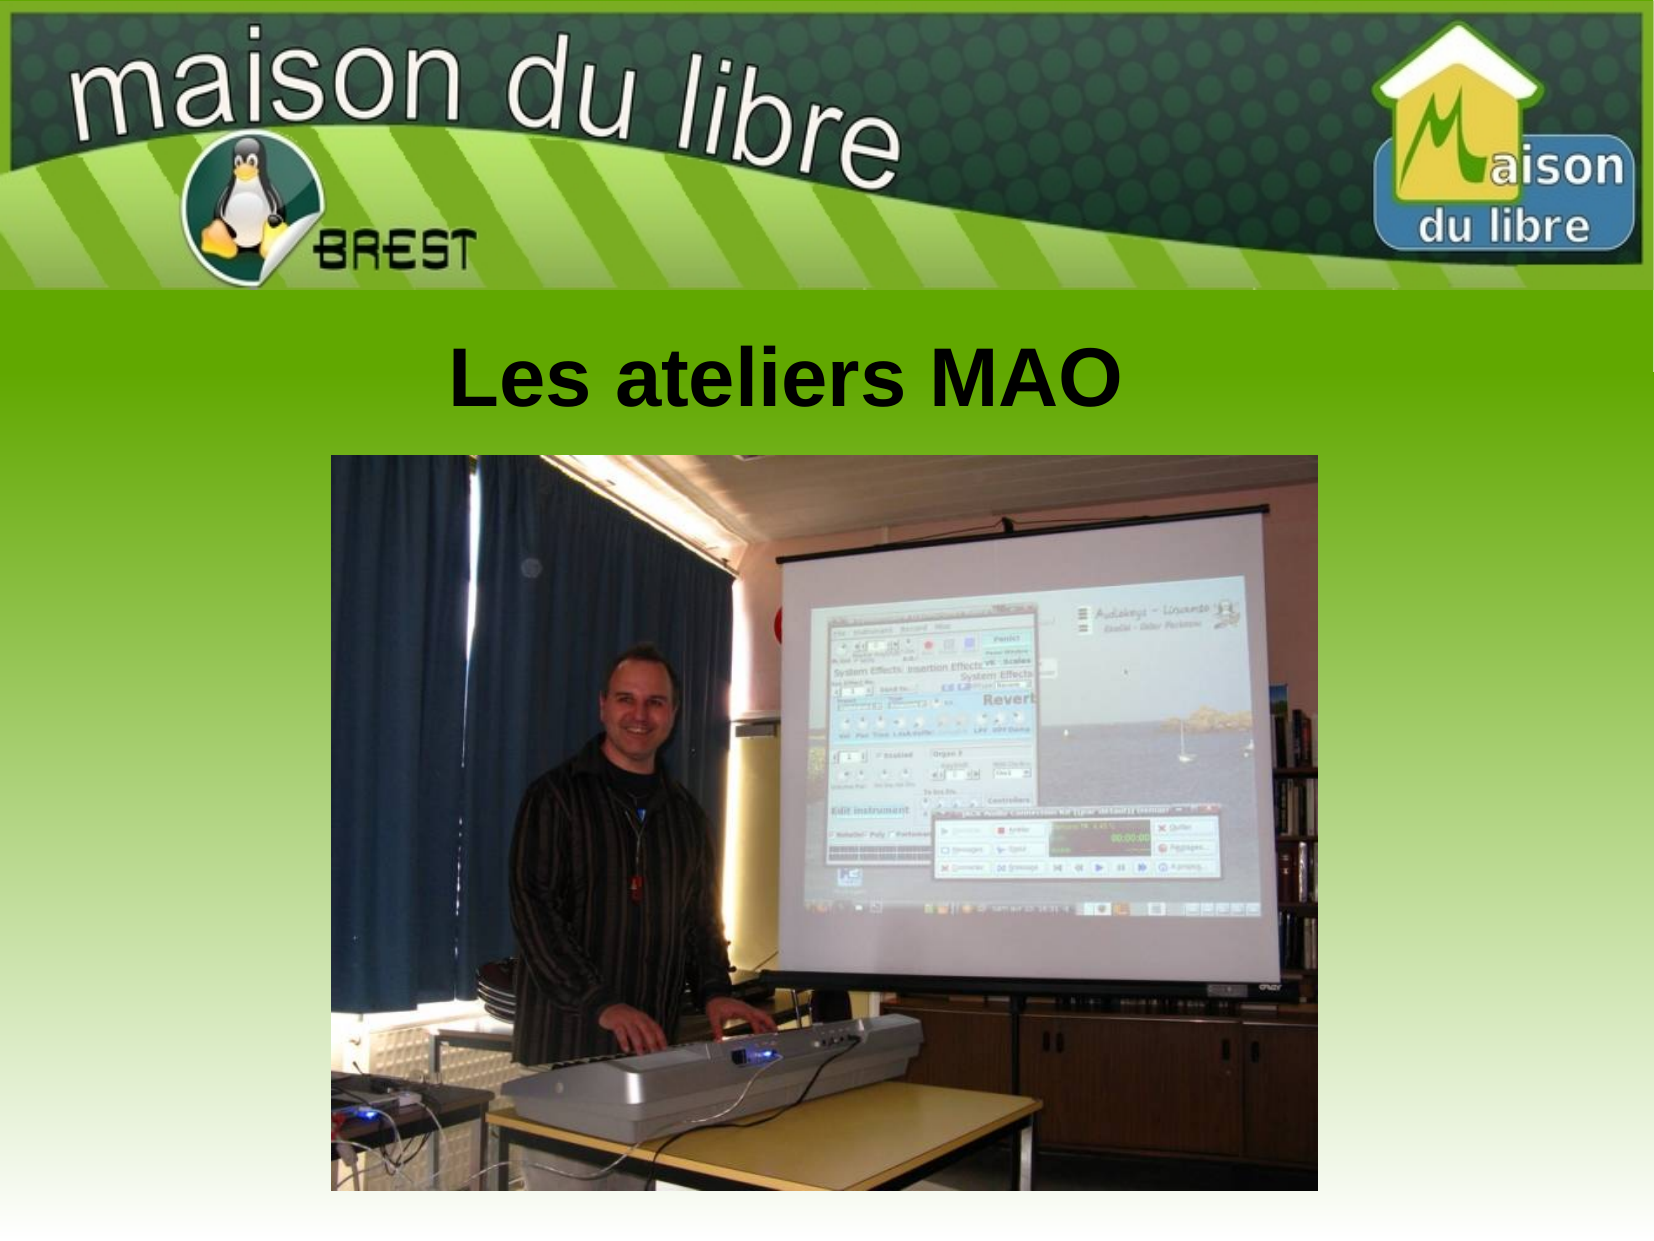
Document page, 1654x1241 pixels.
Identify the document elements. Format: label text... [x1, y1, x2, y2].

picture [0, 1, 1654, 290]
text_box Les ateliers MAO [434, 323, 1258, 432]
picture [331, 455, 1318, 1191]
